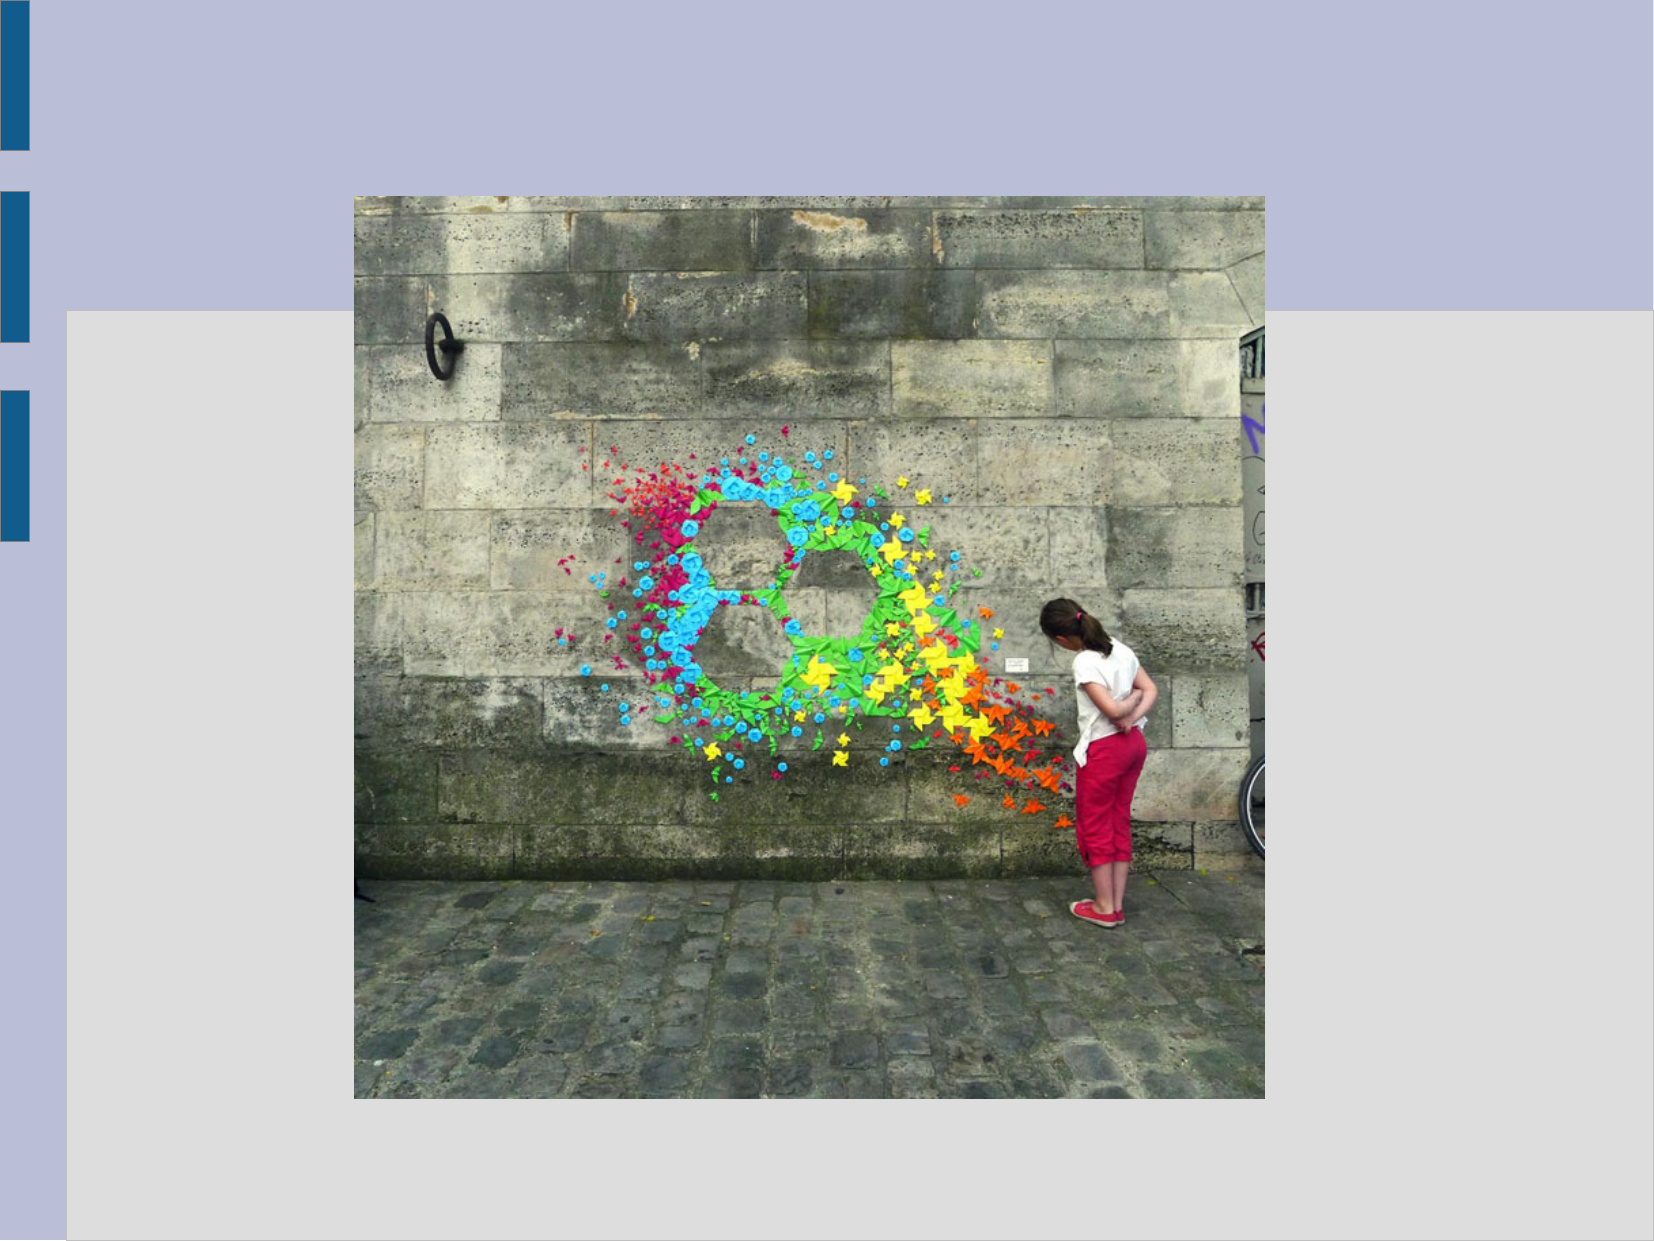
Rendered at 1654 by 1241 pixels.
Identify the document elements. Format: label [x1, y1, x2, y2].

picture [354, 196, 1265, 1099]
